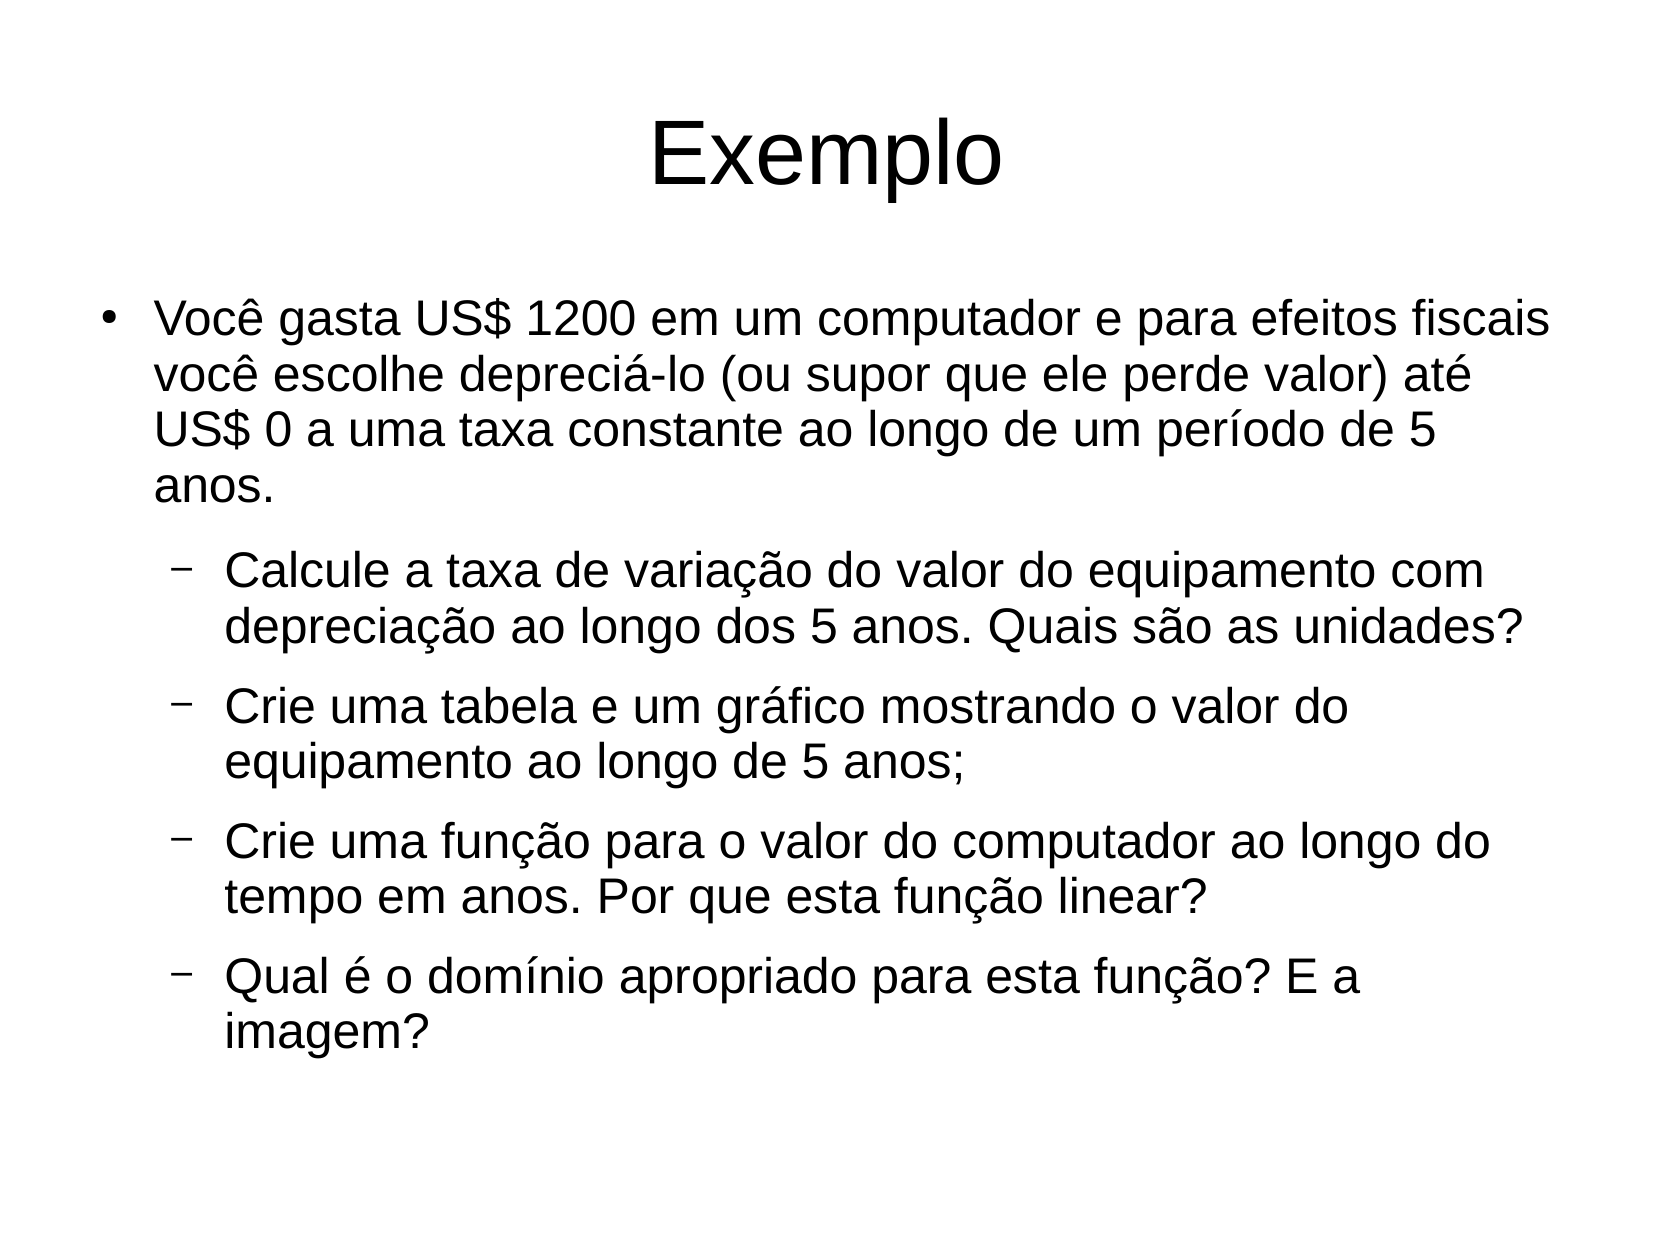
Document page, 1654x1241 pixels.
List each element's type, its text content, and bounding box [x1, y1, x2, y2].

list Você gasta US$ 1200 em um computador e para efeitos fiscais você escolhe depreciá-lo (ou supor que ele perde valor) até US$ 0 a uma taxa constante ao longo de um período de 5 anos. Calcule a taxa de variação do valor do equipamento com depreciação ao longo dos 5 anos. Quais são as unidades? Crie uma tabela e um gráfico mostrando o valor do equipamento ao longo de 5 anos; Crie uma função para o valor do computador ao longo do tempo em anos. Por que esta função linear? Qual é o domínio apropriado para esta função? E a imagem? [82, 290, 1571, 1010]
title Exemplo [82, 49, 1571, 257]
